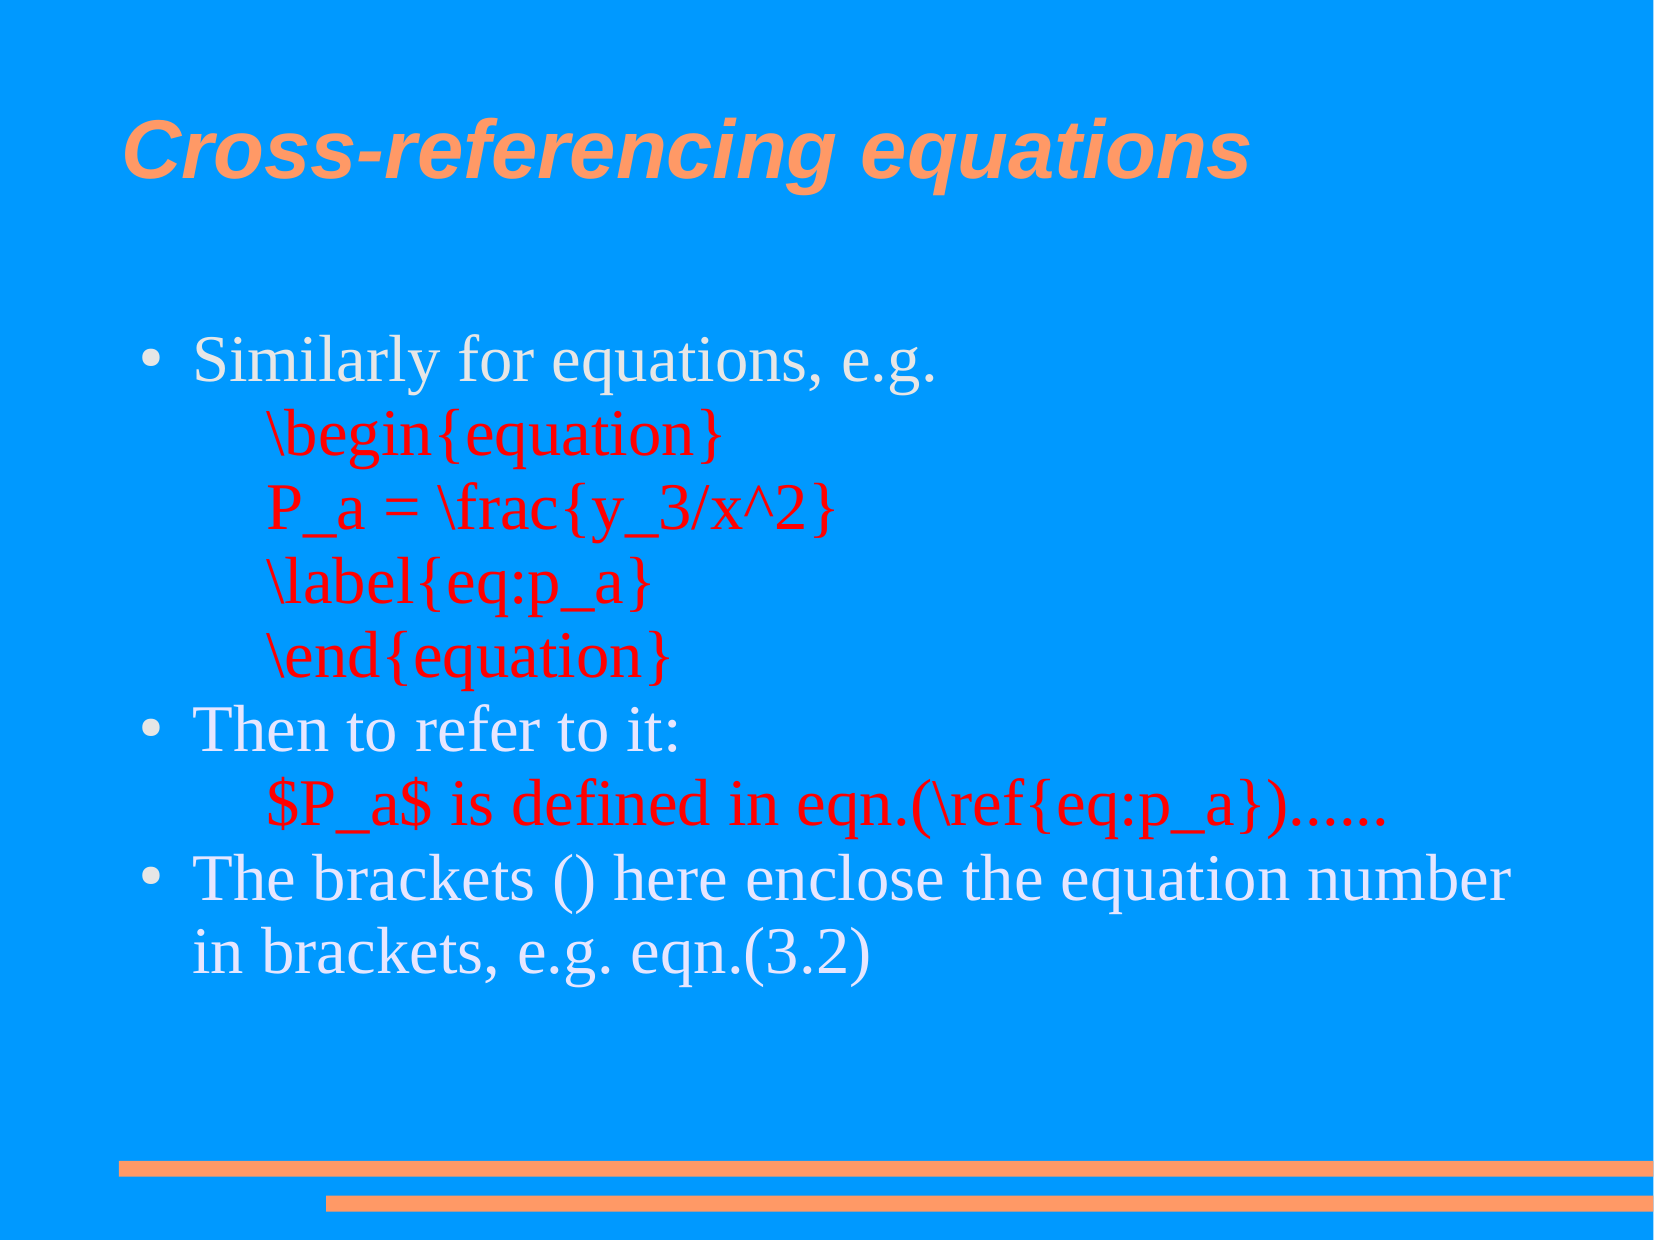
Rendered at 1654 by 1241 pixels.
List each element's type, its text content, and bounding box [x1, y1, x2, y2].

title Cross-referencing equations [121, 46, 1534, 254]
list Similarly for equations, e.g. \begin{equation} P_a = \frac{y_3/x^2} \label{eq:p_a} \end{equation} Then to refer to it: $P_a$ is defined in eqn.(\ref{eq:p_a})...... The brackets () here enclose the equation number in brackets, e.g. eqn.(3.2) [121, 322, 1561, 1132]
